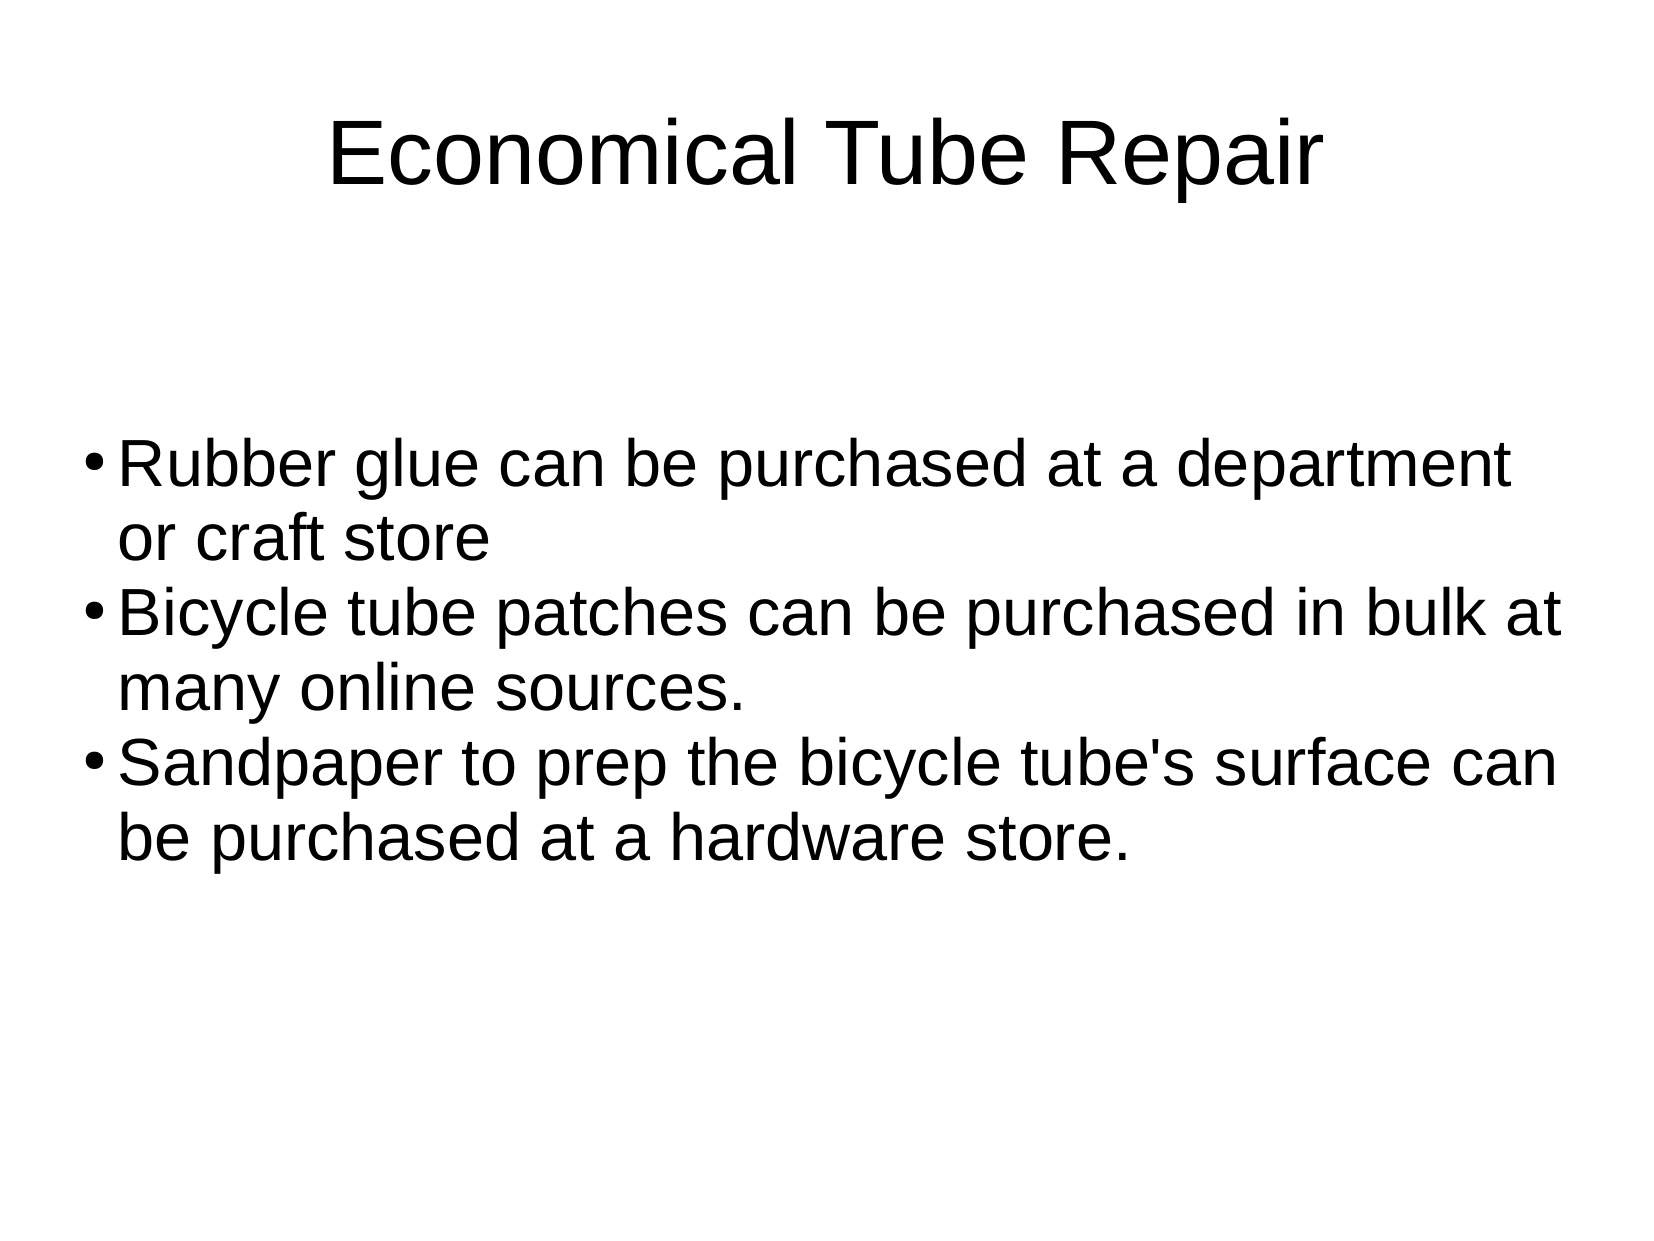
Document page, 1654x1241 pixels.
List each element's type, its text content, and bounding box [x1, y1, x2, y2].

subtitle Rubber glue can be purchased at a department or craft store Bicycle tube patches can be purchased in bulk at many online sources. Sandpaper to prep the bicycle tube's surface can be purchased at a hardware store. [82, 290, 1571, 1010]
title Economical Tube Repair [82, 49, 1571, 257]
